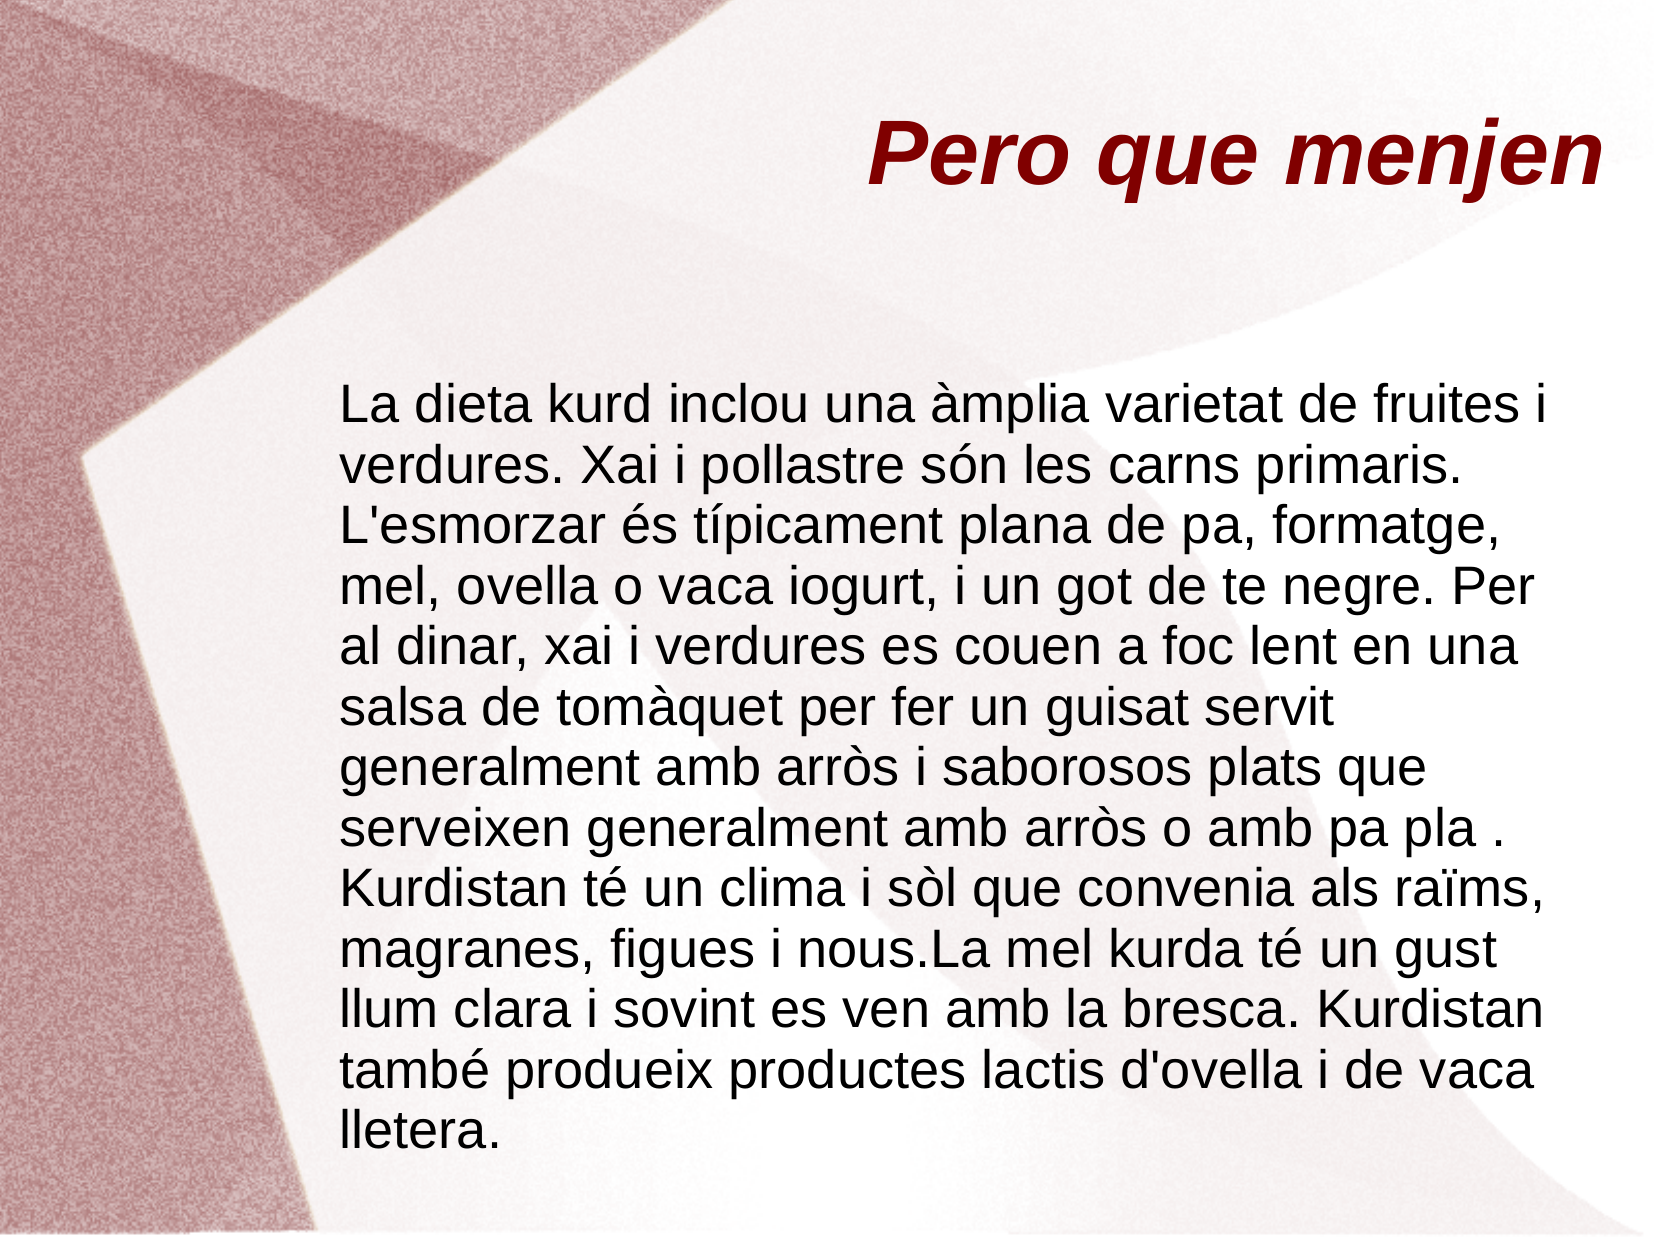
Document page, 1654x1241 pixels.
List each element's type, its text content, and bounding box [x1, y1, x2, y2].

title Pero que menjen [596, 49, 1607, 257]
text_box La dieta kurd inclou una àmplia varietat de fruites i verdures. Xai i pollastre són les carns primaris. L'esmorzar és típicament plana de pa, formatge, mel, ovella o vaca iogurt, i un got de te negre. Per al dinar, xai i verdures es couen a foc lent en una salsa de tomàquet per fer un guisat servit generalment amb arròs i saborosos plats que serveixen generalment amb arròs o amb pa pla . Kurdistan té un clima i sòl que convenia als raïms, magranes, figues i nous.La mel kurda té un gust llum clara i sovint es ven amb la bresca. Kurdistan també produeix productes lactis d'ovella i de vaca lletera. [324, 366, 1601, 1241]
picture [0, 0, 1654, 1241]
